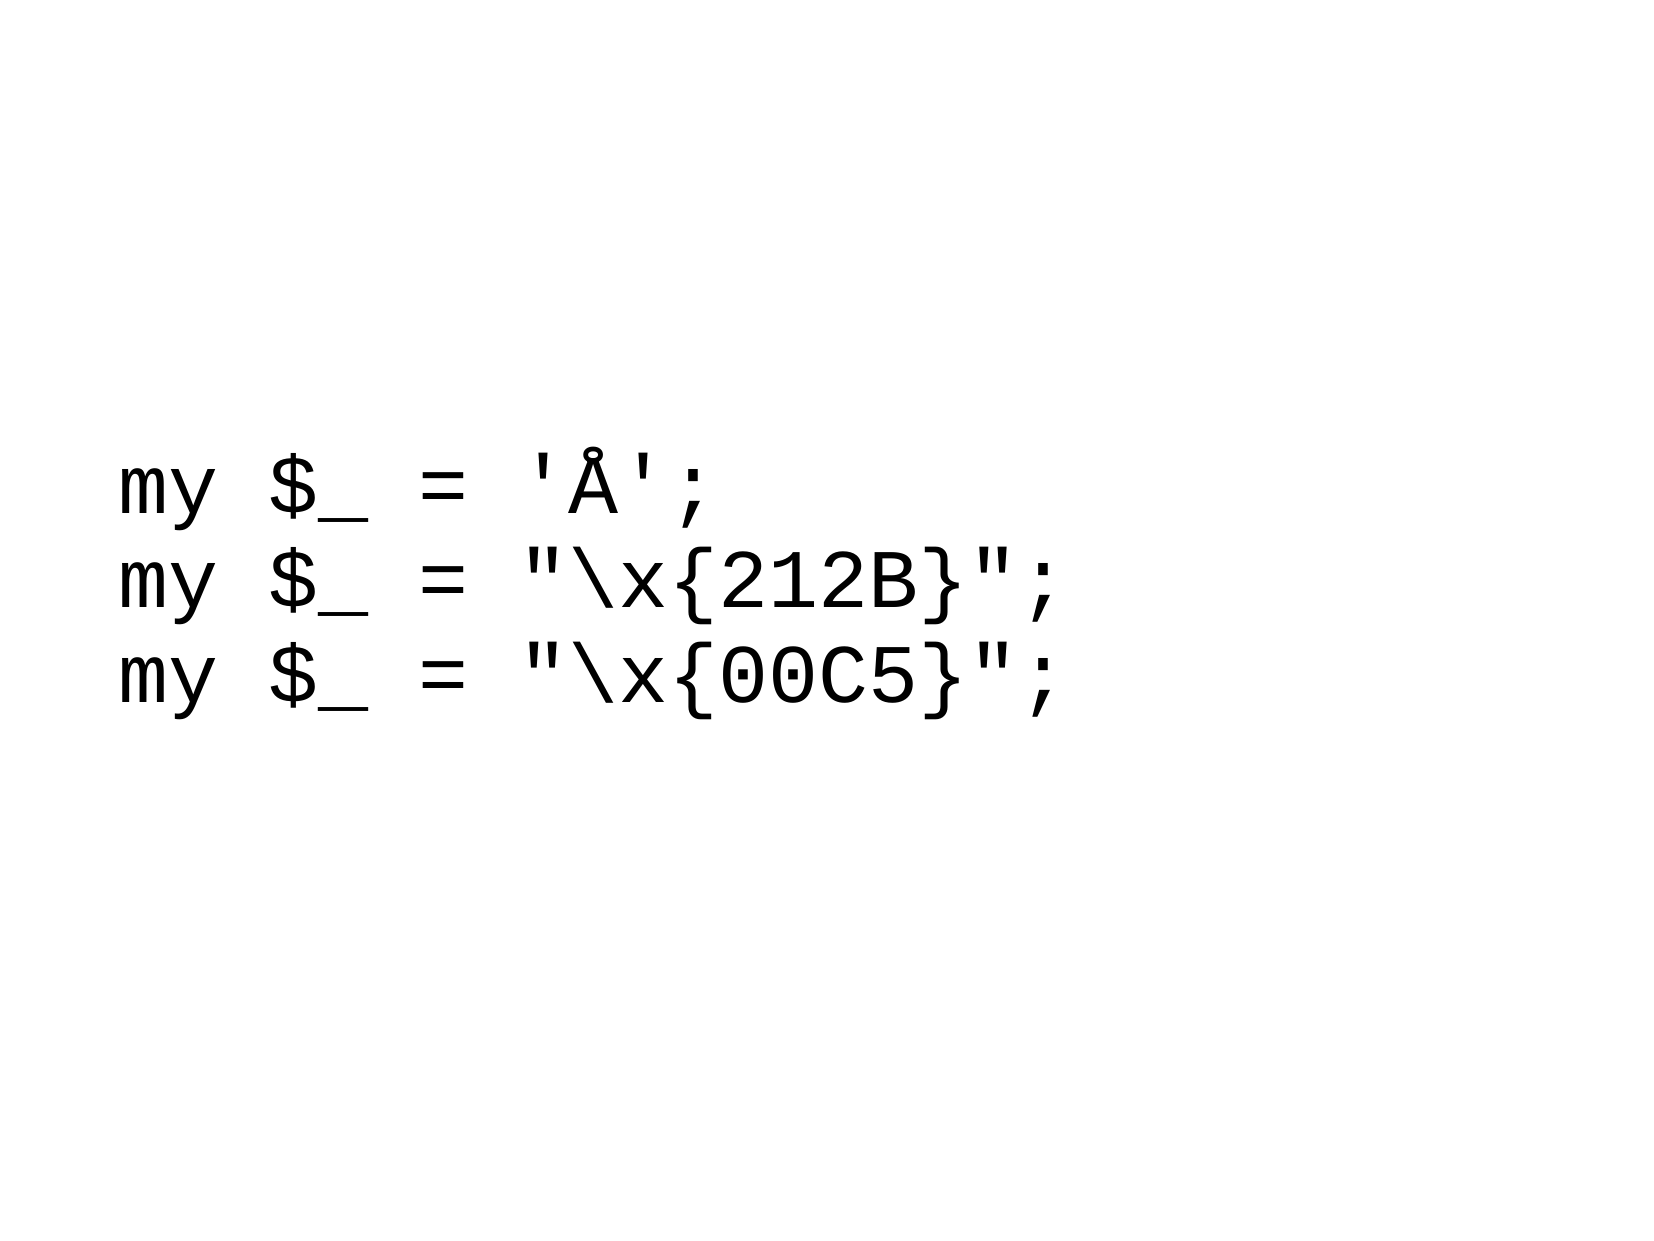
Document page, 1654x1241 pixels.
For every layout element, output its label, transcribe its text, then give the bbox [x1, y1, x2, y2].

title my $_ = 'Å'; my $_ = "\x{212B}"; my $_ = "\x{00C5}"; [118, 56, 1654, 1115]
